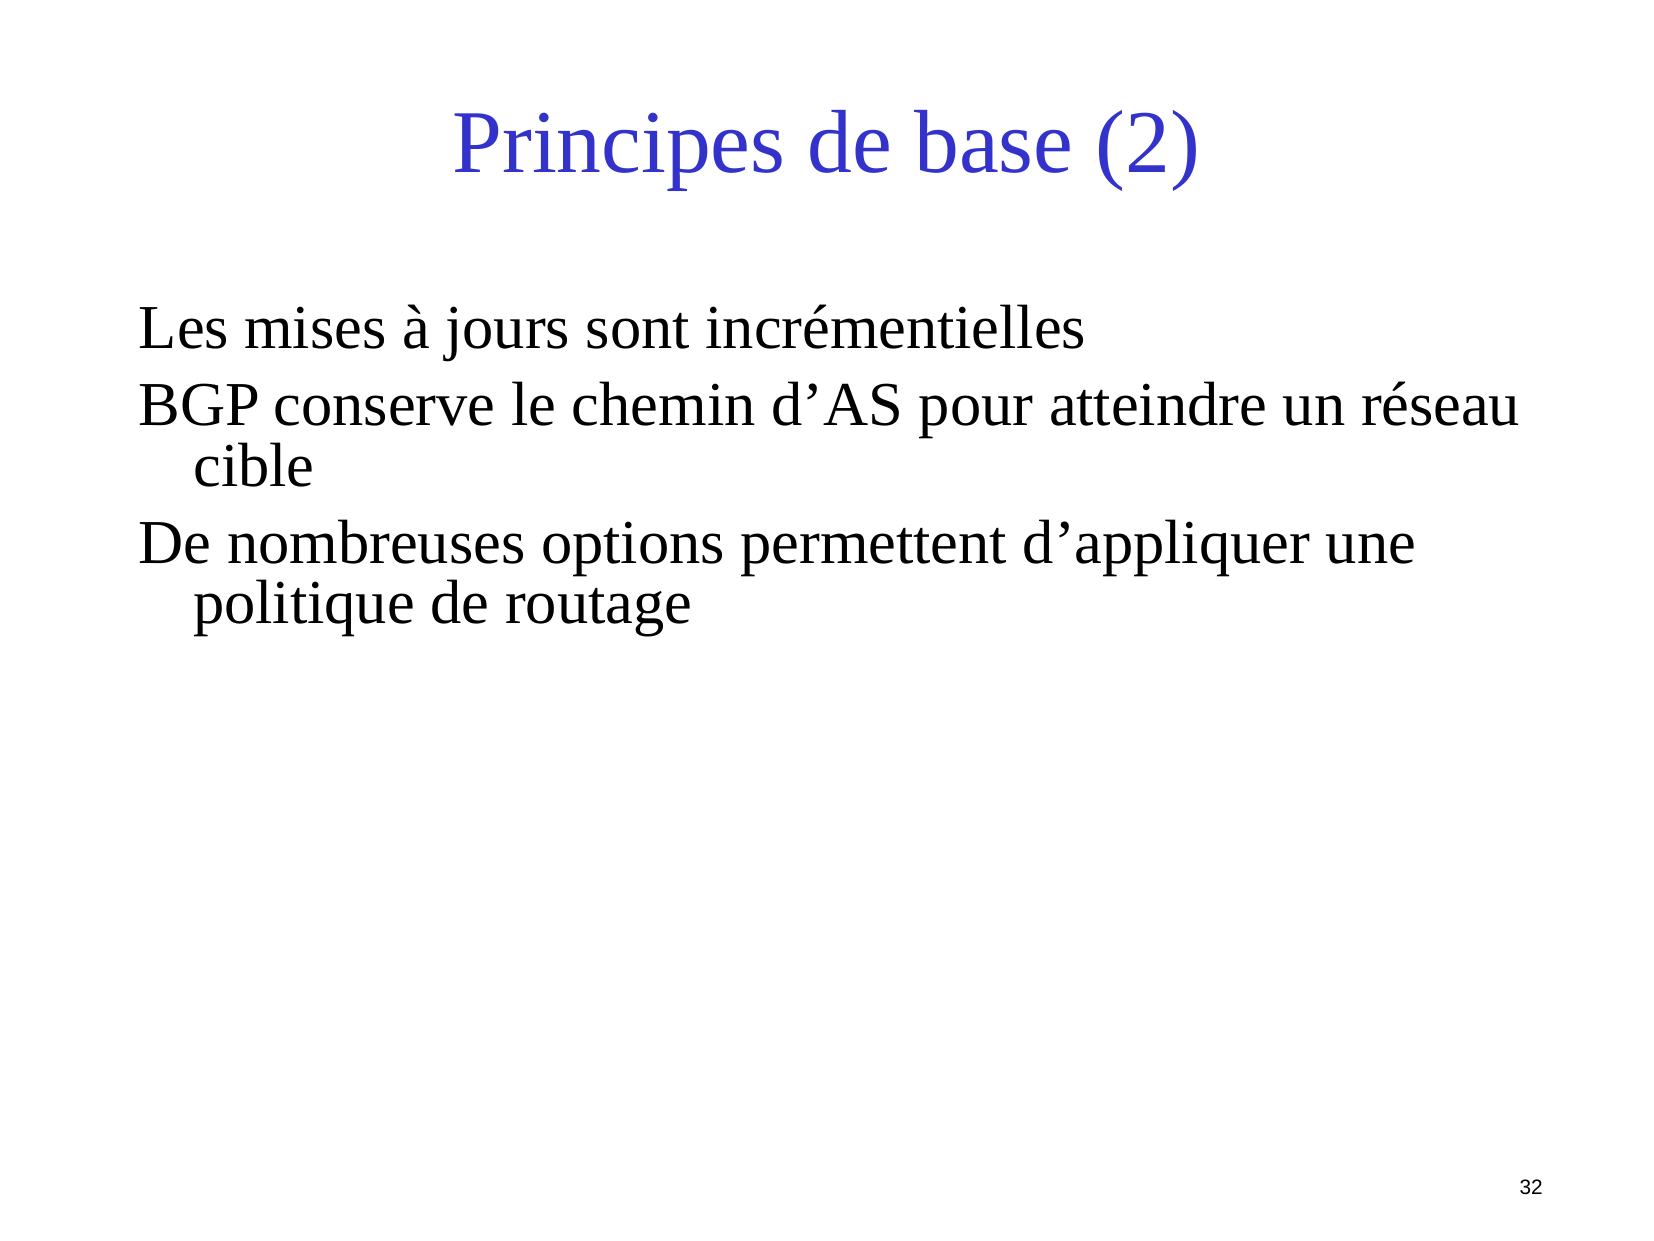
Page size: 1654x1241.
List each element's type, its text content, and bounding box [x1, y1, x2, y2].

list Les mises à jours sont incrémentielles BGP conserve le chemin d’AS pour atteindre un réseau cible De nombreuses options permettent d’appliquer une politique de routage [123, 289, 1557, 1131]
title Principes de base (2)‏ [123, 41, 1530, 248]
